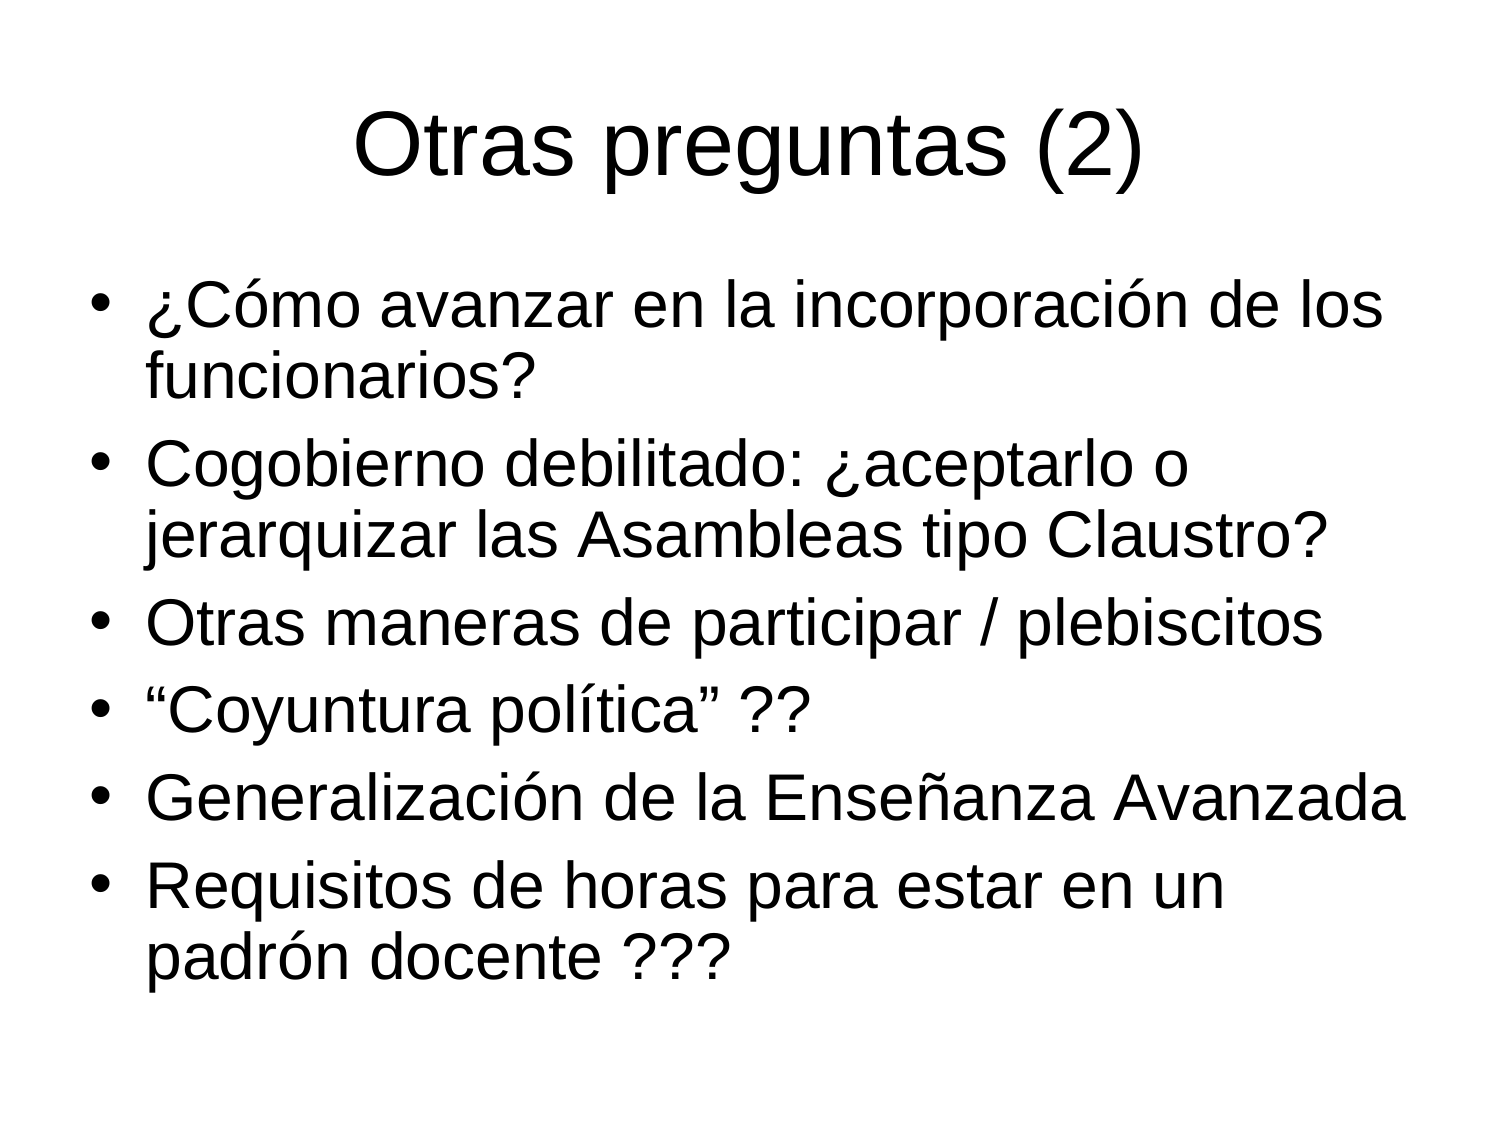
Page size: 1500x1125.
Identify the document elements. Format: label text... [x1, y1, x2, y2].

list ¿Cómo avanzar en la incorporación de los funcionarios? Cogobierno debilitado: ¿aceptarlo o jerarquizar las Asambleas tipo Claustro? Otras maneras de participar / plebiscitos “Coyuntura política” ?? Generalización de la Enseñanza Avanzada Requisitos de horas para estar en un padrón docente ??? [75, 262, 1447, 1005]
title Otras preguntas (2) [75, 45, 1426, 233]
